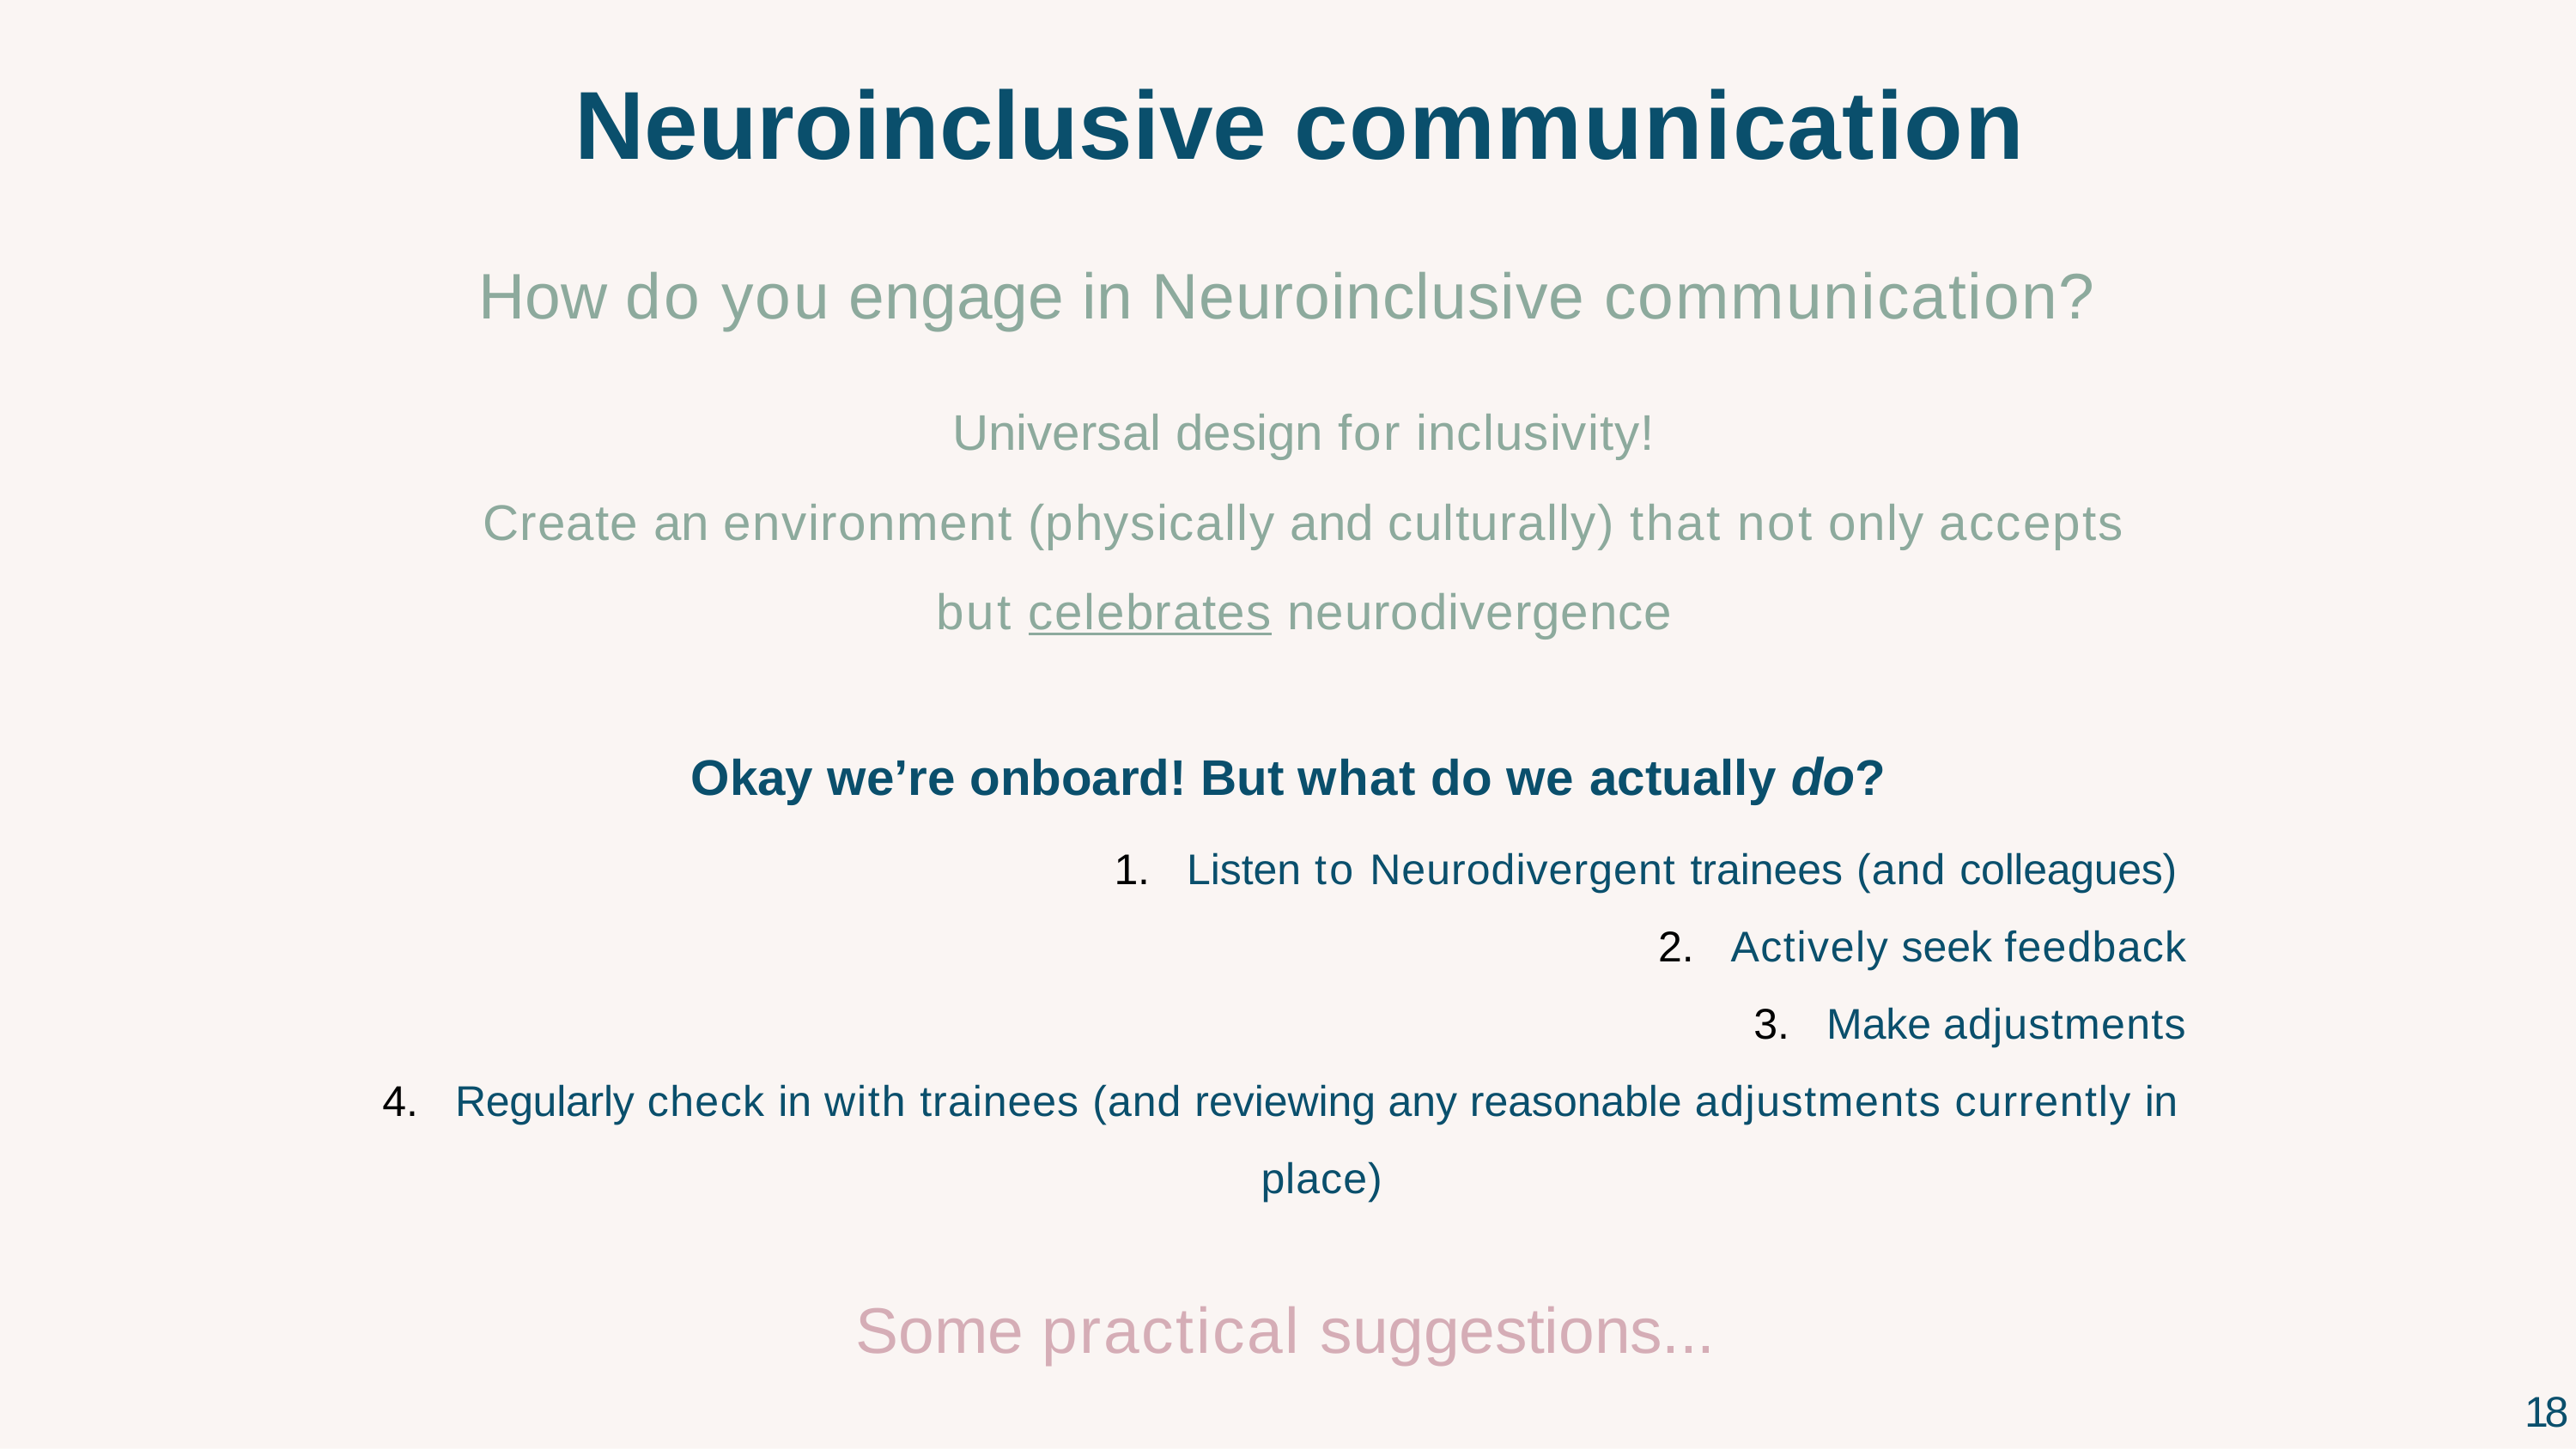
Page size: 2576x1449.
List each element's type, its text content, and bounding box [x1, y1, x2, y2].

text_box How do you engage in Neuroinclusive communication? Universal design for inclusivity! Create an environment (physically and culturally) that not only accepts but celebrates neurodivergence Okay we’re onboard! But what do we actually do? Listen to Neurodivergent trainees (and colleagues) Actively seek feedback Make adjustments Regularly check in with trainees (and reviewing any reasonable adjustments currently in place) Some practical suggestions... [379, 252, 2192, 1364]
text_box 18. [2523, 1383, 2574, 1443]
title Neuroinclusive communication [573, 61, 2035, 181]
